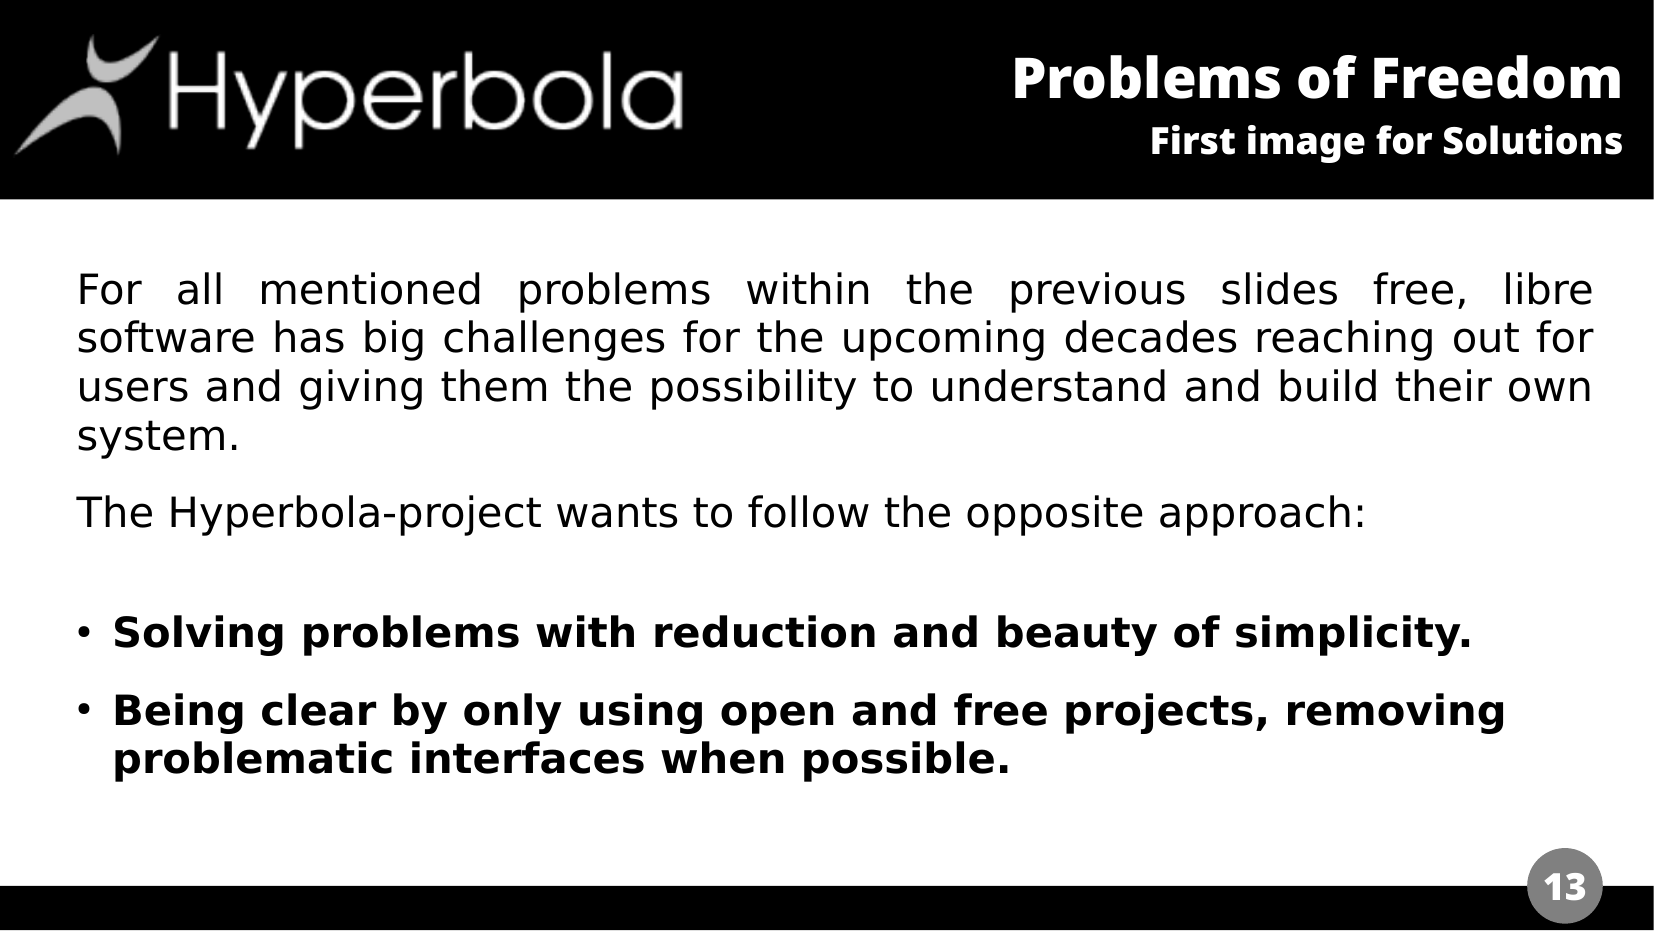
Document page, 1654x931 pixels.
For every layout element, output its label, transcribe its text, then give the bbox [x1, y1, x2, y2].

picture [11, 34, 691, 158]
title Problems of Freedom First image for Solutions [708, 42, 1625, 161]
list For all mentioned problems within the previous slides free, libre software has big challenges for the upcoming decades reaching out for users and giving them the possibility to understand and build their own system. The Hyperbola-project wants to follow the opposite approach: Solving problems with reduction and beauty of simplicity. Being clear by only using open and free projects, removing problematic interfaces when possible. [59, 265, 1595, 857]
